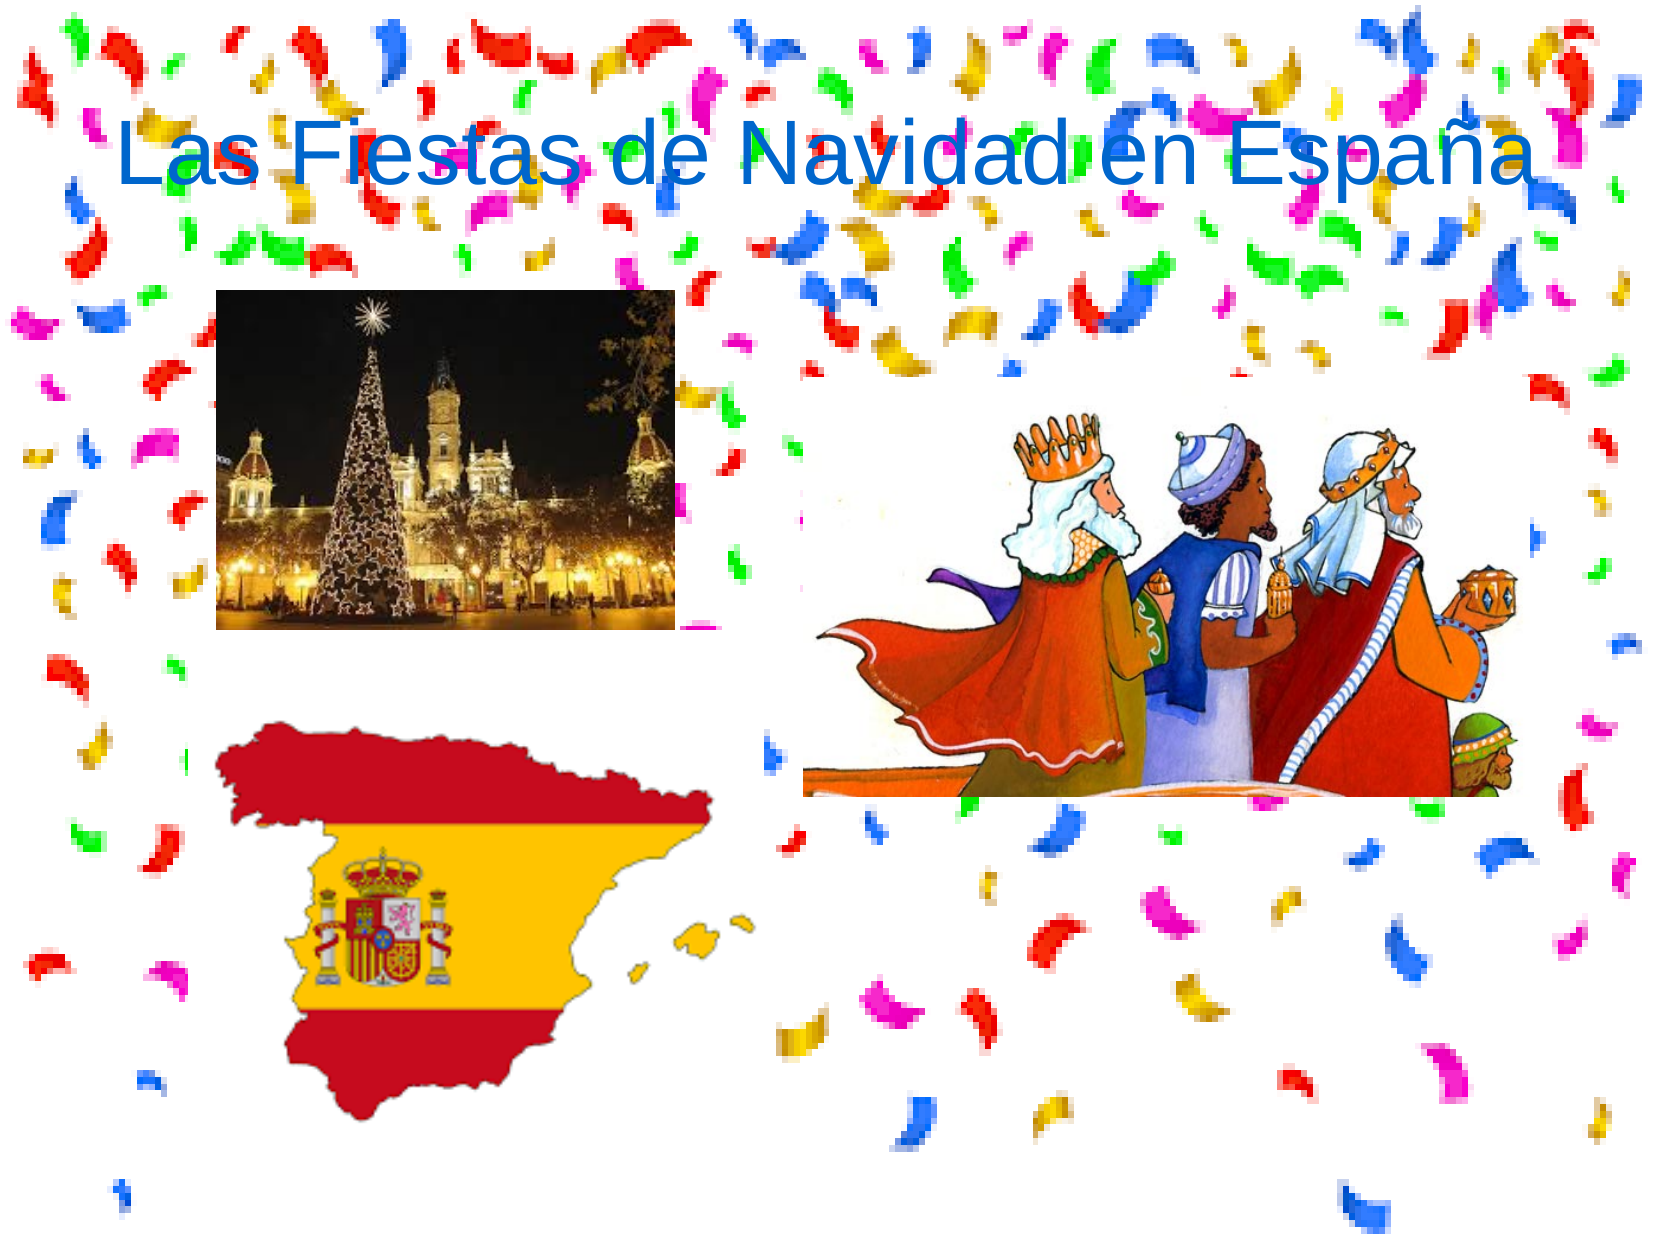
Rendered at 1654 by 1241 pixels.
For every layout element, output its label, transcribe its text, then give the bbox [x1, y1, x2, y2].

picture [0, 0, 1654, 1241]
title Las Fiestas de Navidad en España [82, 49, 1571, 257]
